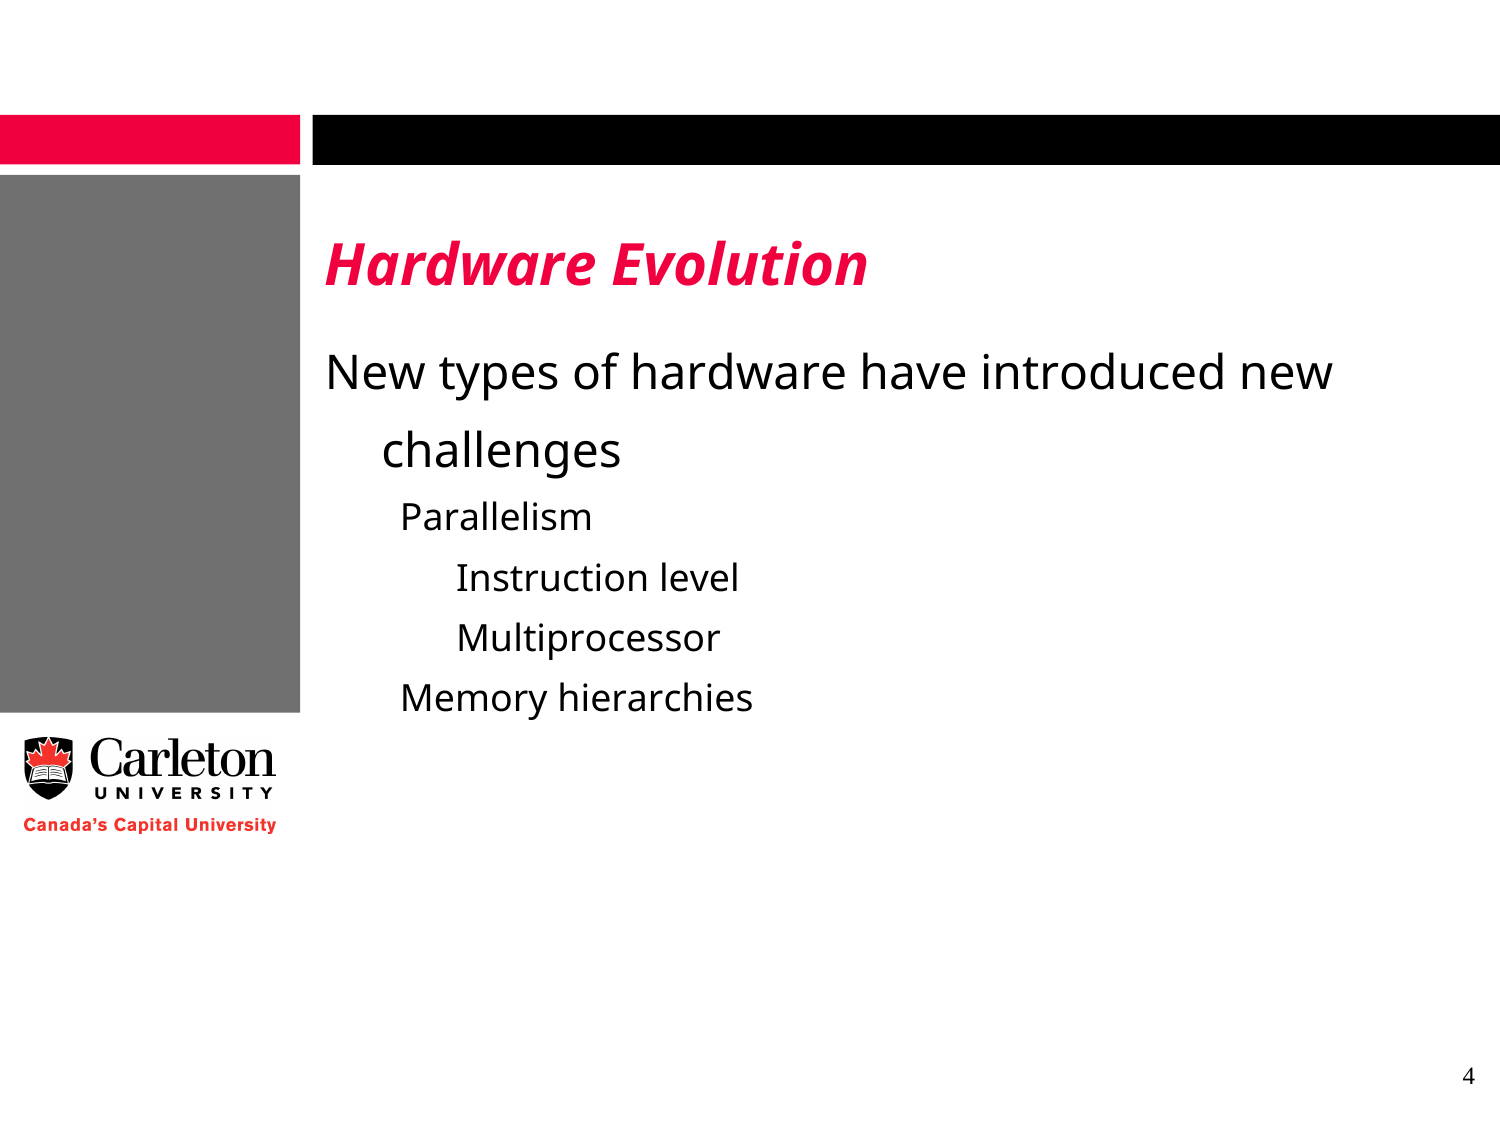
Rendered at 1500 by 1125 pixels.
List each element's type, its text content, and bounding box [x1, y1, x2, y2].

picture [24, 737, 276, 834]
list New types of hardware have introduced new challenges Parallelism Instruction level Multiprocessor Memory hierarchies [324, 324, 1450, 1036]
title Hardware Evolution [324, 194, 1450, 324]
